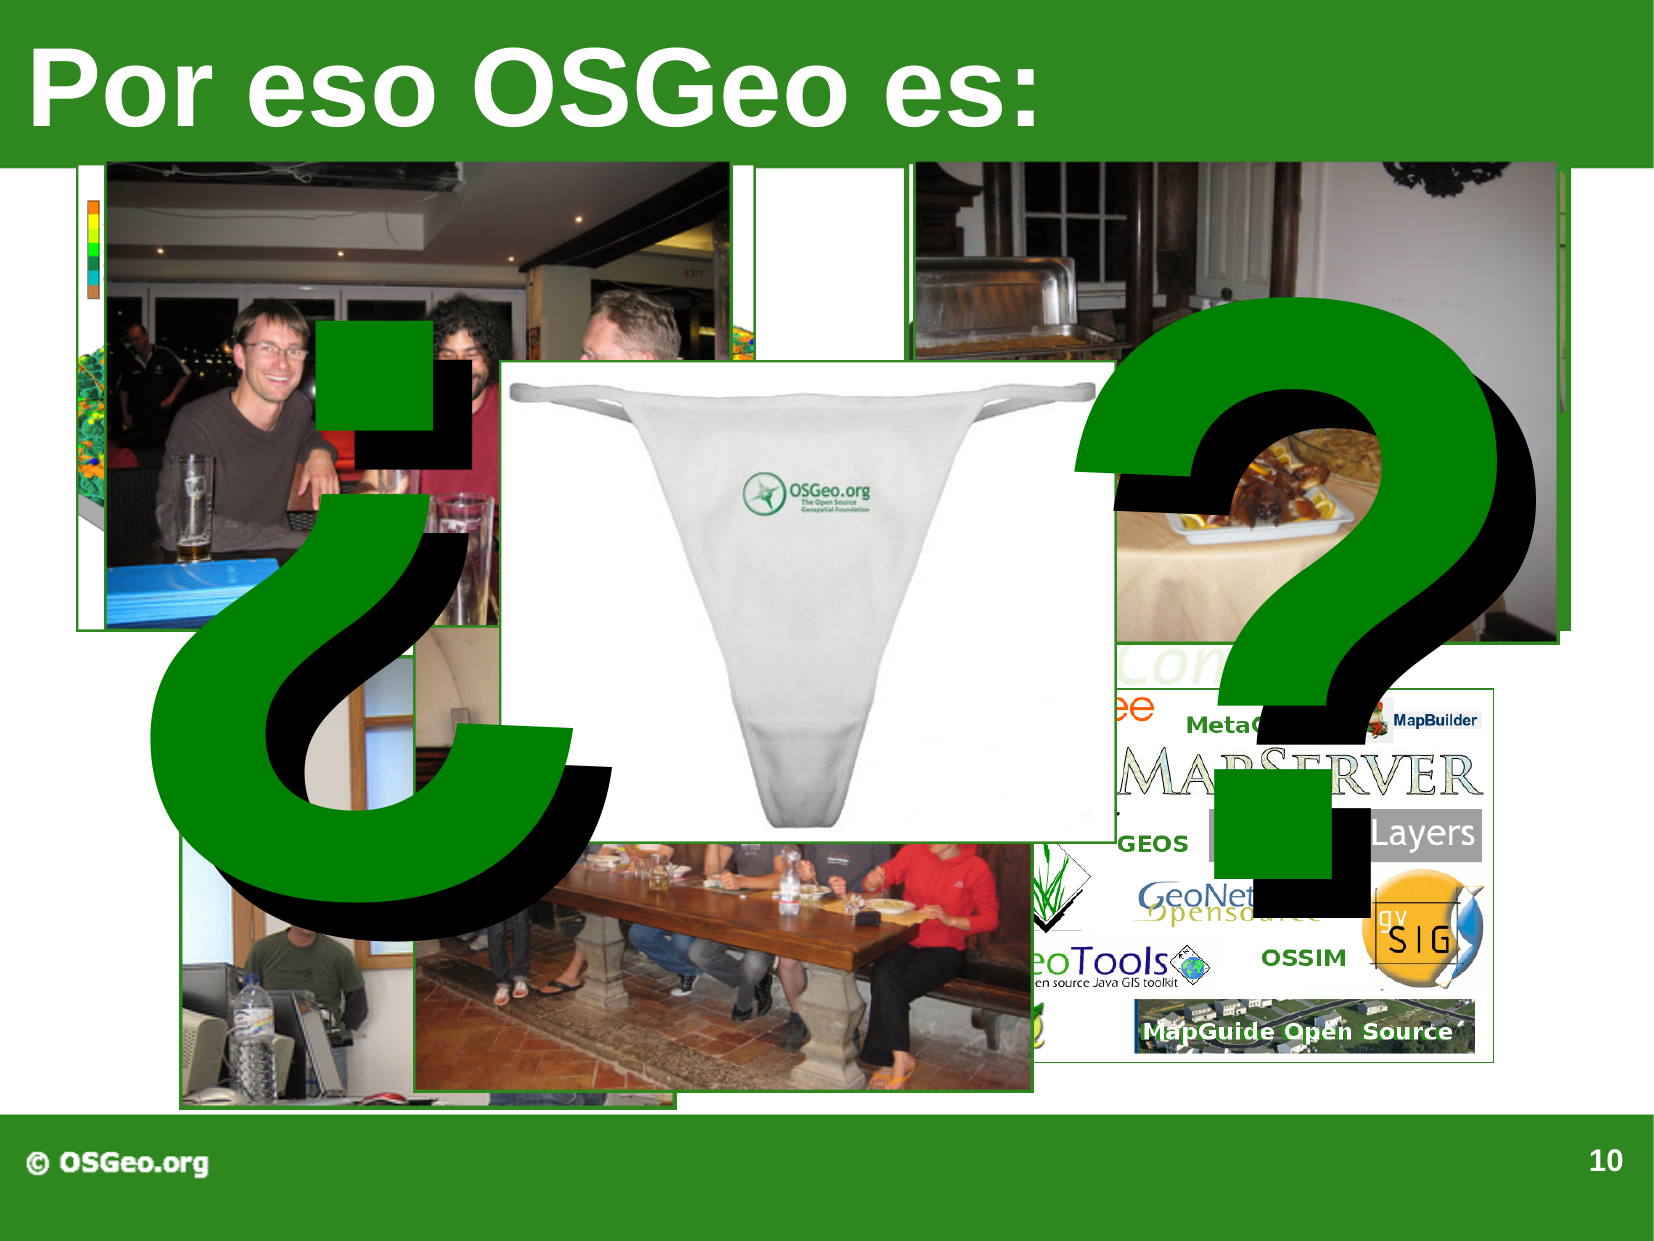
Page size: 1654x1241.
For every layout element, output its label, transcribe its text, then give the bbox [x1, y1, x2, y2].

text_box Por eso OSGeo es: [629, 17, 1477, 159]
text_box Por eso OSGeo es: [11, 17, 89, 159]
text_box ¿ [89, 0, 629, 1034]
text_box ? [1021, 118, 1561, 1064]
picture [0, 0, 1654, 1241]
